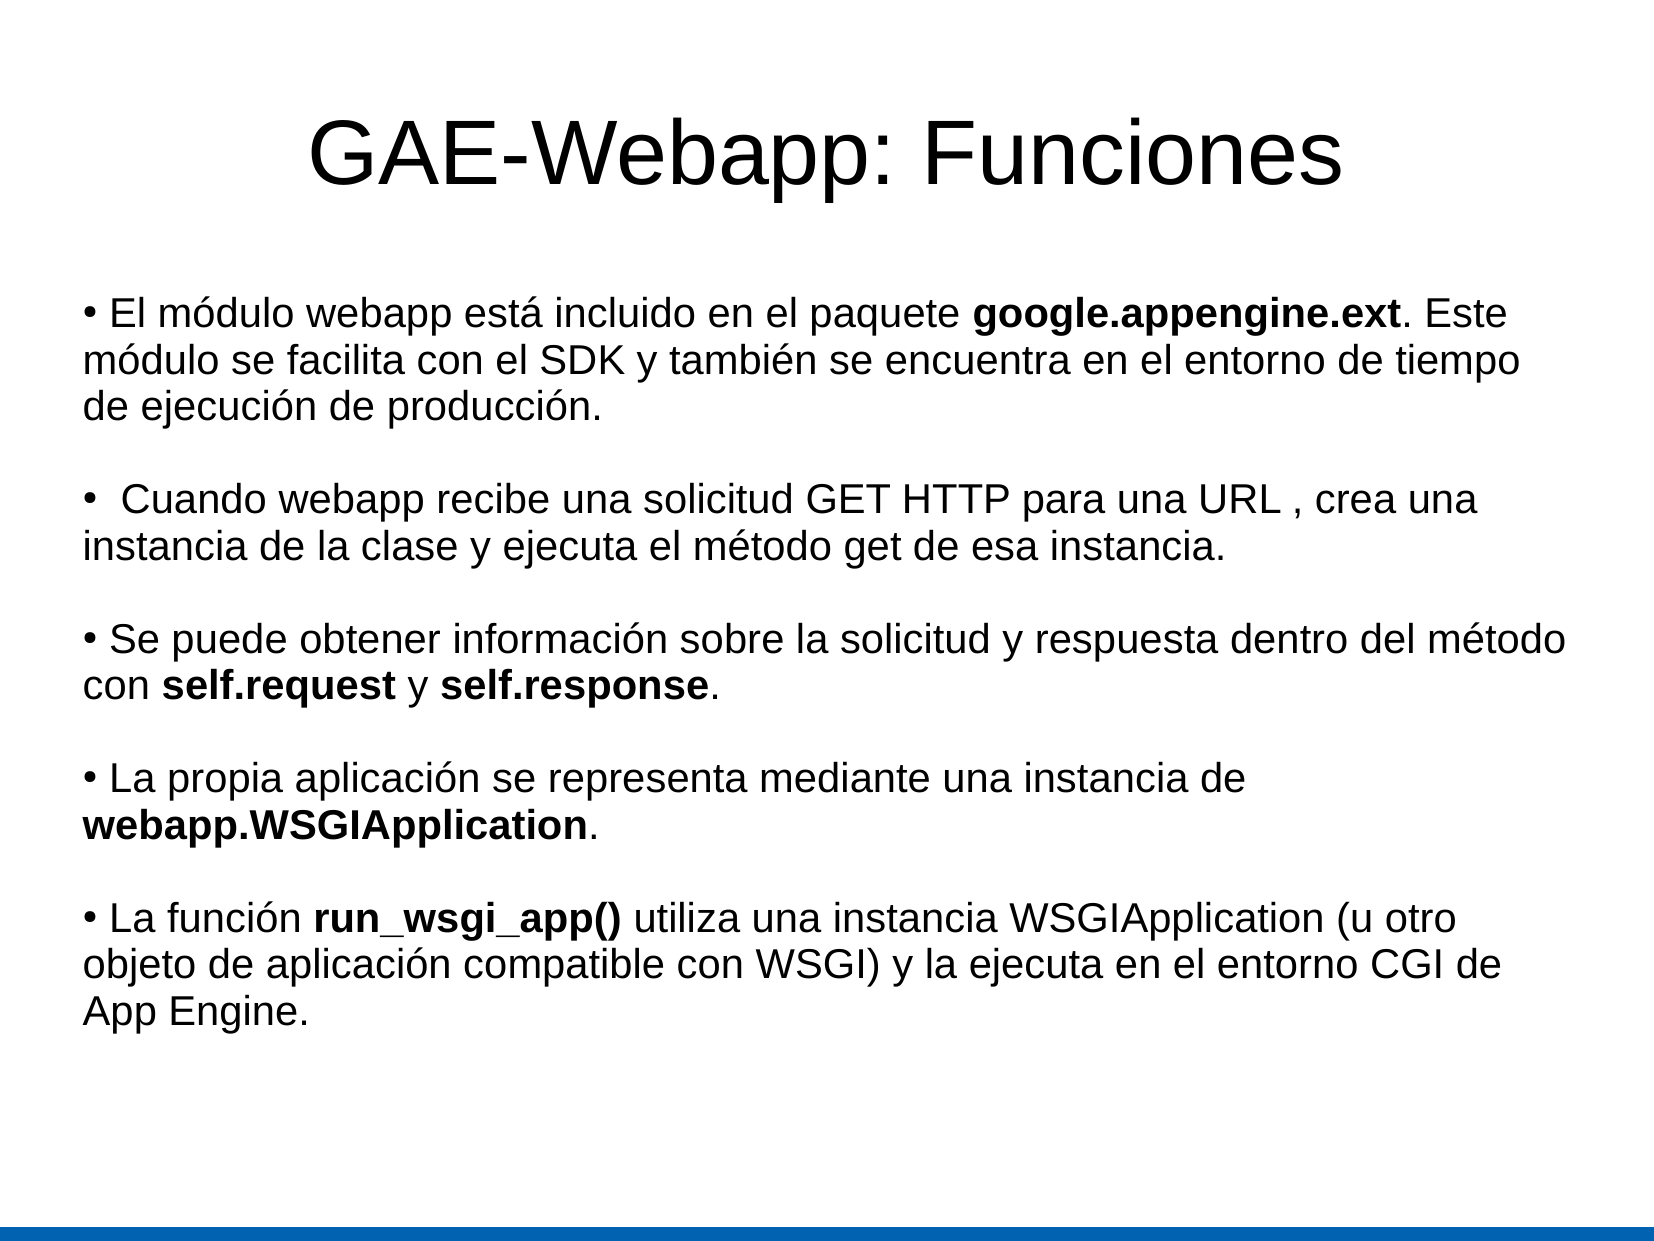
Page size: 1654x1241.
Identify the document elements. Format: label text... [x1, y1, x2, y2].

title GAE-Webapp: Funciones [82, 49, 1571, 257]
subtitle El módulo webapp está incluido en el paquete google.appengine.ext. Este módulo se facilita con el SDK y también se encuentra en el entorno de tiempo de ejecución de producción. Cuando webapp recibe una solicitud GET HTTP para una URL , crea una instancia de la clase y ejecuta el método get de esa instancia. Se puede obtener información sobre la solicitud y respuesta dentro del método con self.request y self.response. La propia aplicación se representa mediante una instancia de webapp.WSGIApplication. La función run_wsgi_app() utiliza una instancia WSGIApplication (u otro objeto de aplicación compatible con WSGI) y la ejecuta en el entorno CGI de App Engine. [82, 290, 1571, 1109]
